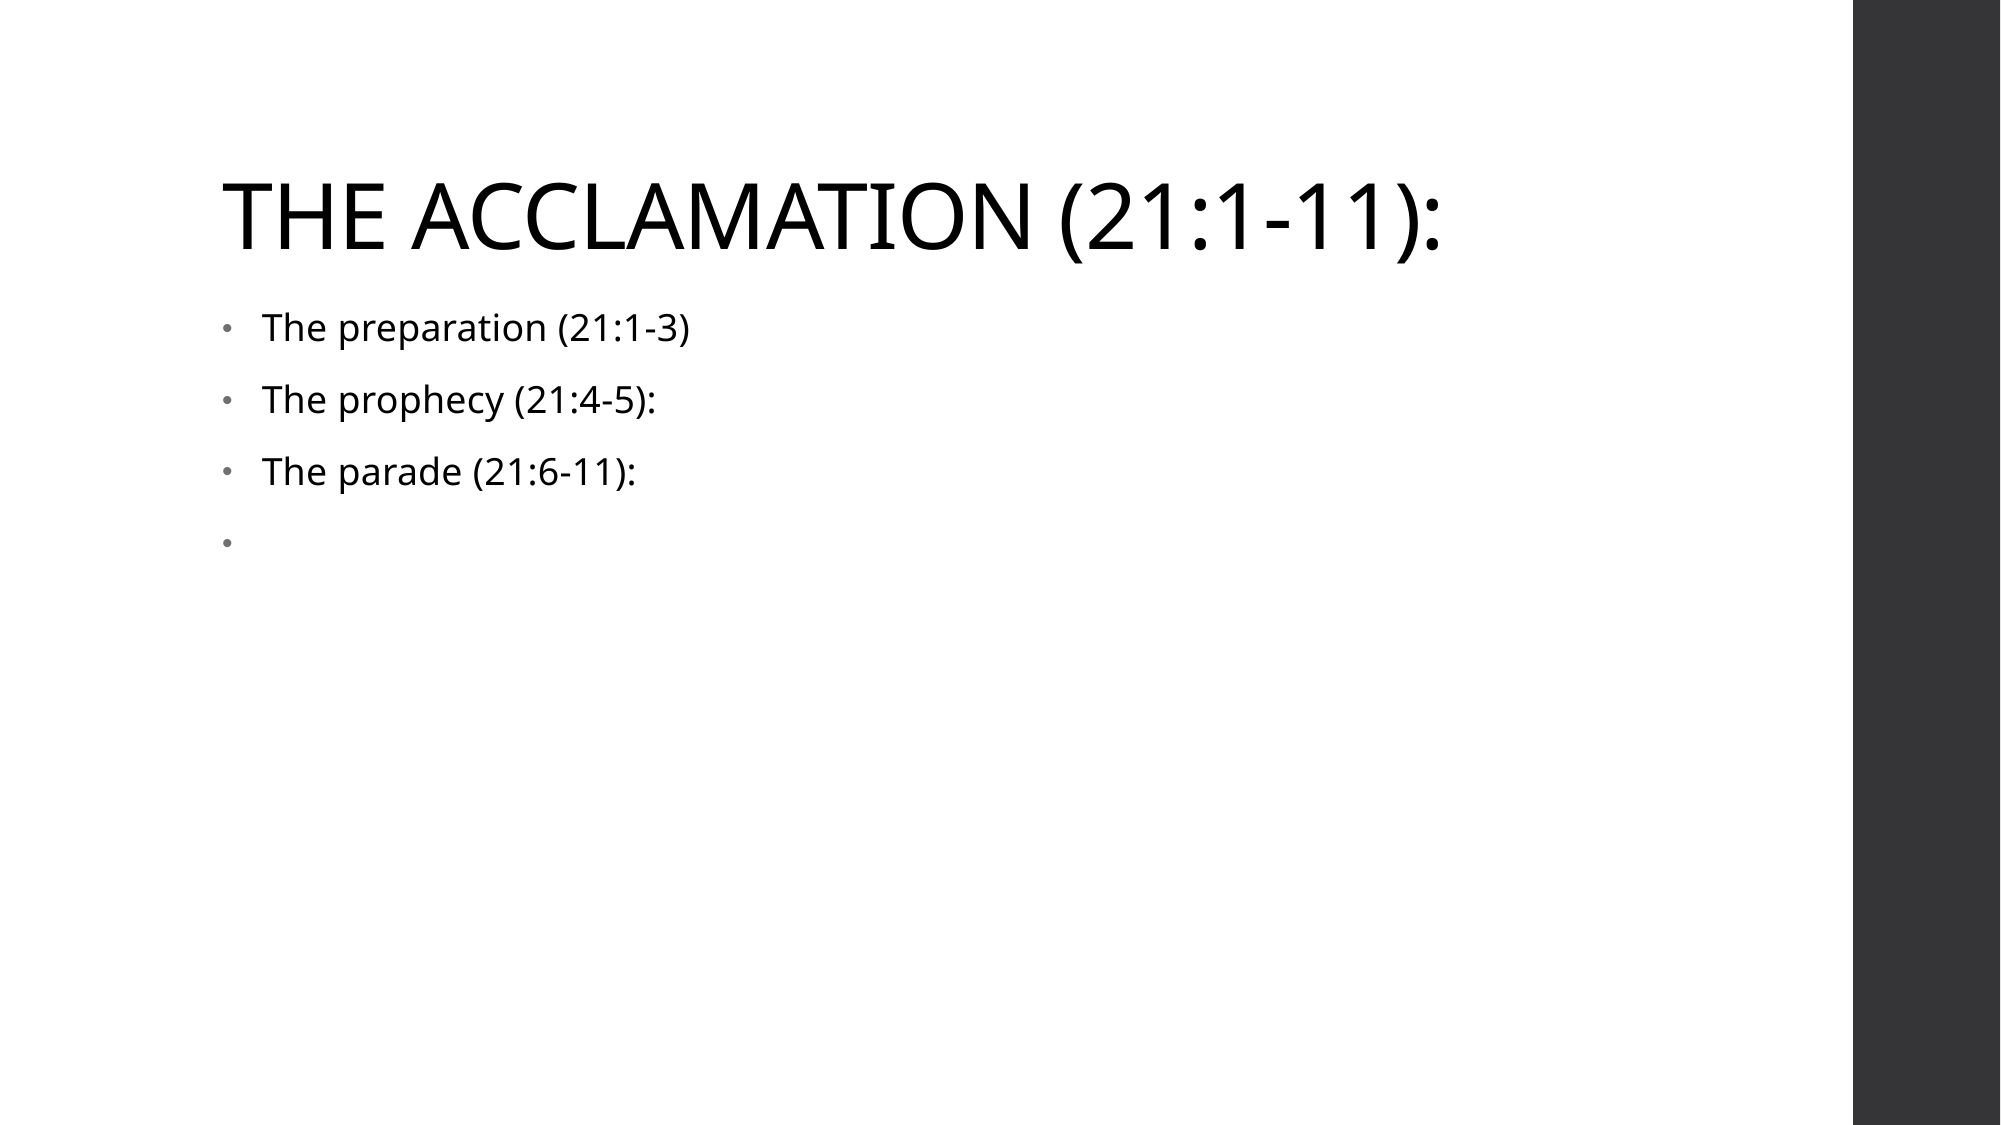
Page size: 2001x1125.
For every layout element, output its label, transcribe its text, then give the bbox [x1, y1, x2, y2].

title THE ACCLAMATION (21:1-11): [206, 60, 1797, 278]
list The preparation (21:1-3) The prophecy (21:4-5): The parade (21:6-11): [206, 299, 1617, 1014]
